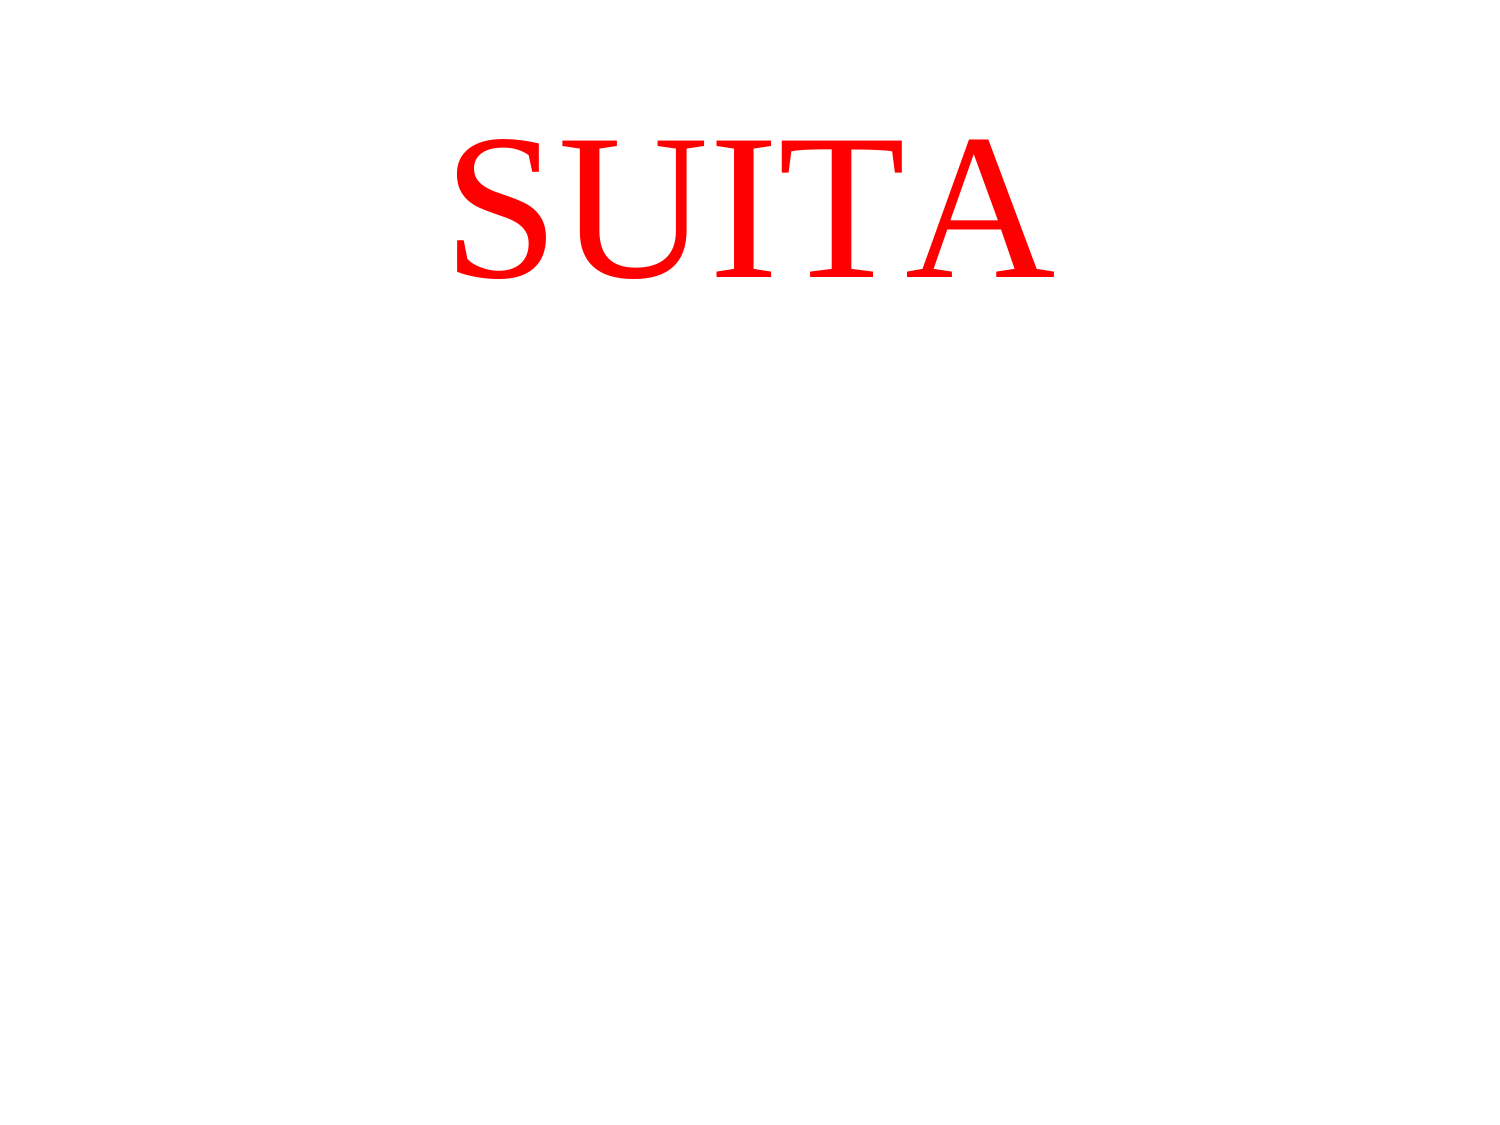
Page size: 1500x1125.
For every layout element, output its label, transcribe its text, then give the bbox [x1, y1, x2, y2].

title SUITA [112, 61, 1388, 327]
